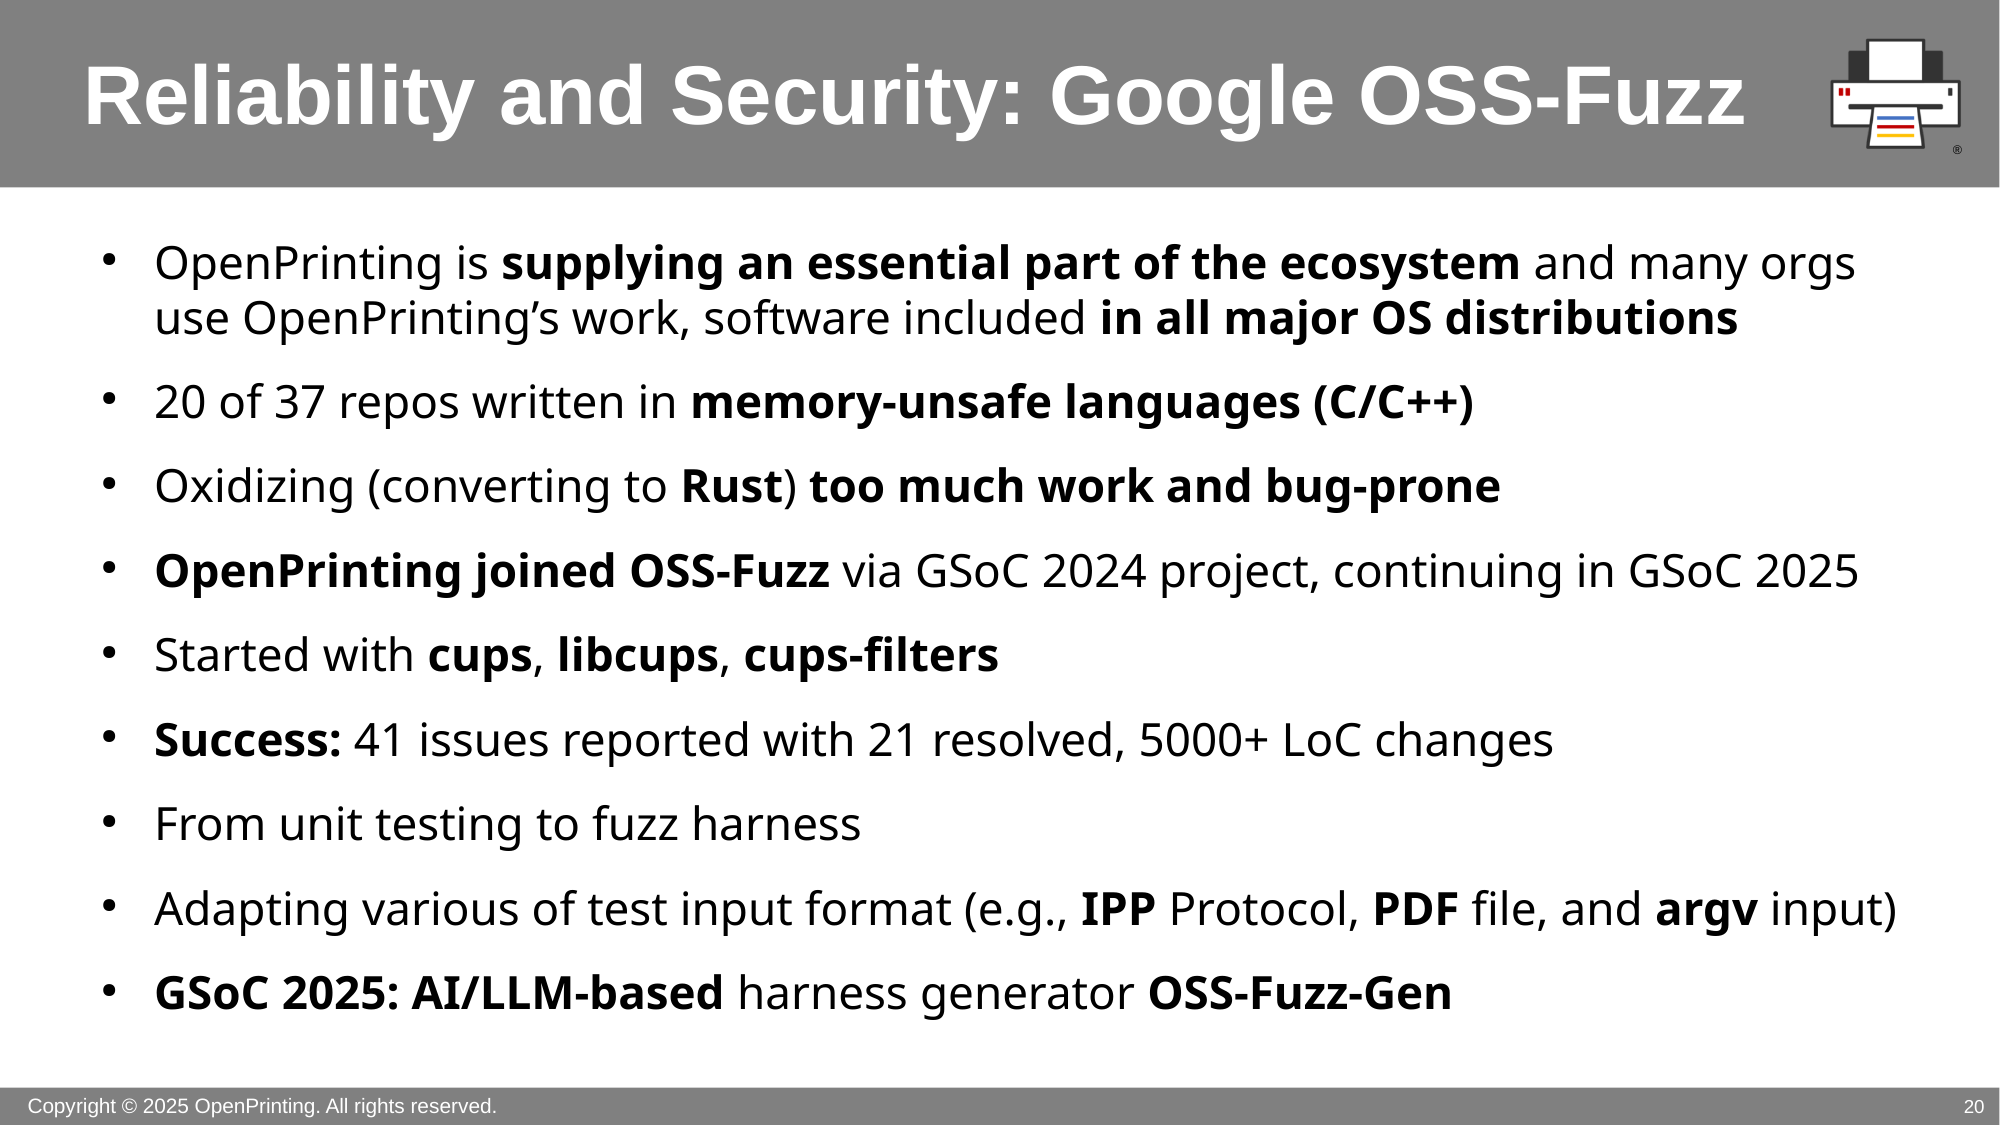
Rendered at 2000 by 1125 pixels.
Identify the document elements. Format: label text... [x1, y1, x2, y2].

title Reliability and Security: Google OSS-Fuzz [75, 7, 1786, 175]
list OpenPrinting is supplying an essential part of the ecosystem and many orgs use OpenPrinting’s work, software included in all major OS distributions 20 of 37 repos written in memory-unsafe languages (C/C++) Oxidizing (converting to Rust) too much work and bug-prone OpenPrinting joined OSS-Fuzz via GSoC 2024 project, continuing in GSoC 2025 Started with cups, libcups, cups-filters Success: 41 issues reported with 21 resolved, 5000+ LoC changes From unit testing to fuzz harness Adapting various of test input format (e.g., IPP Protocol, PDF file, and argv input) GSoC 2025: AI/LLM-based harness generator OSS-Fuzz-Gen [75, 224, 1936, 1067]
picture [1825, 33, 1966, 154]
